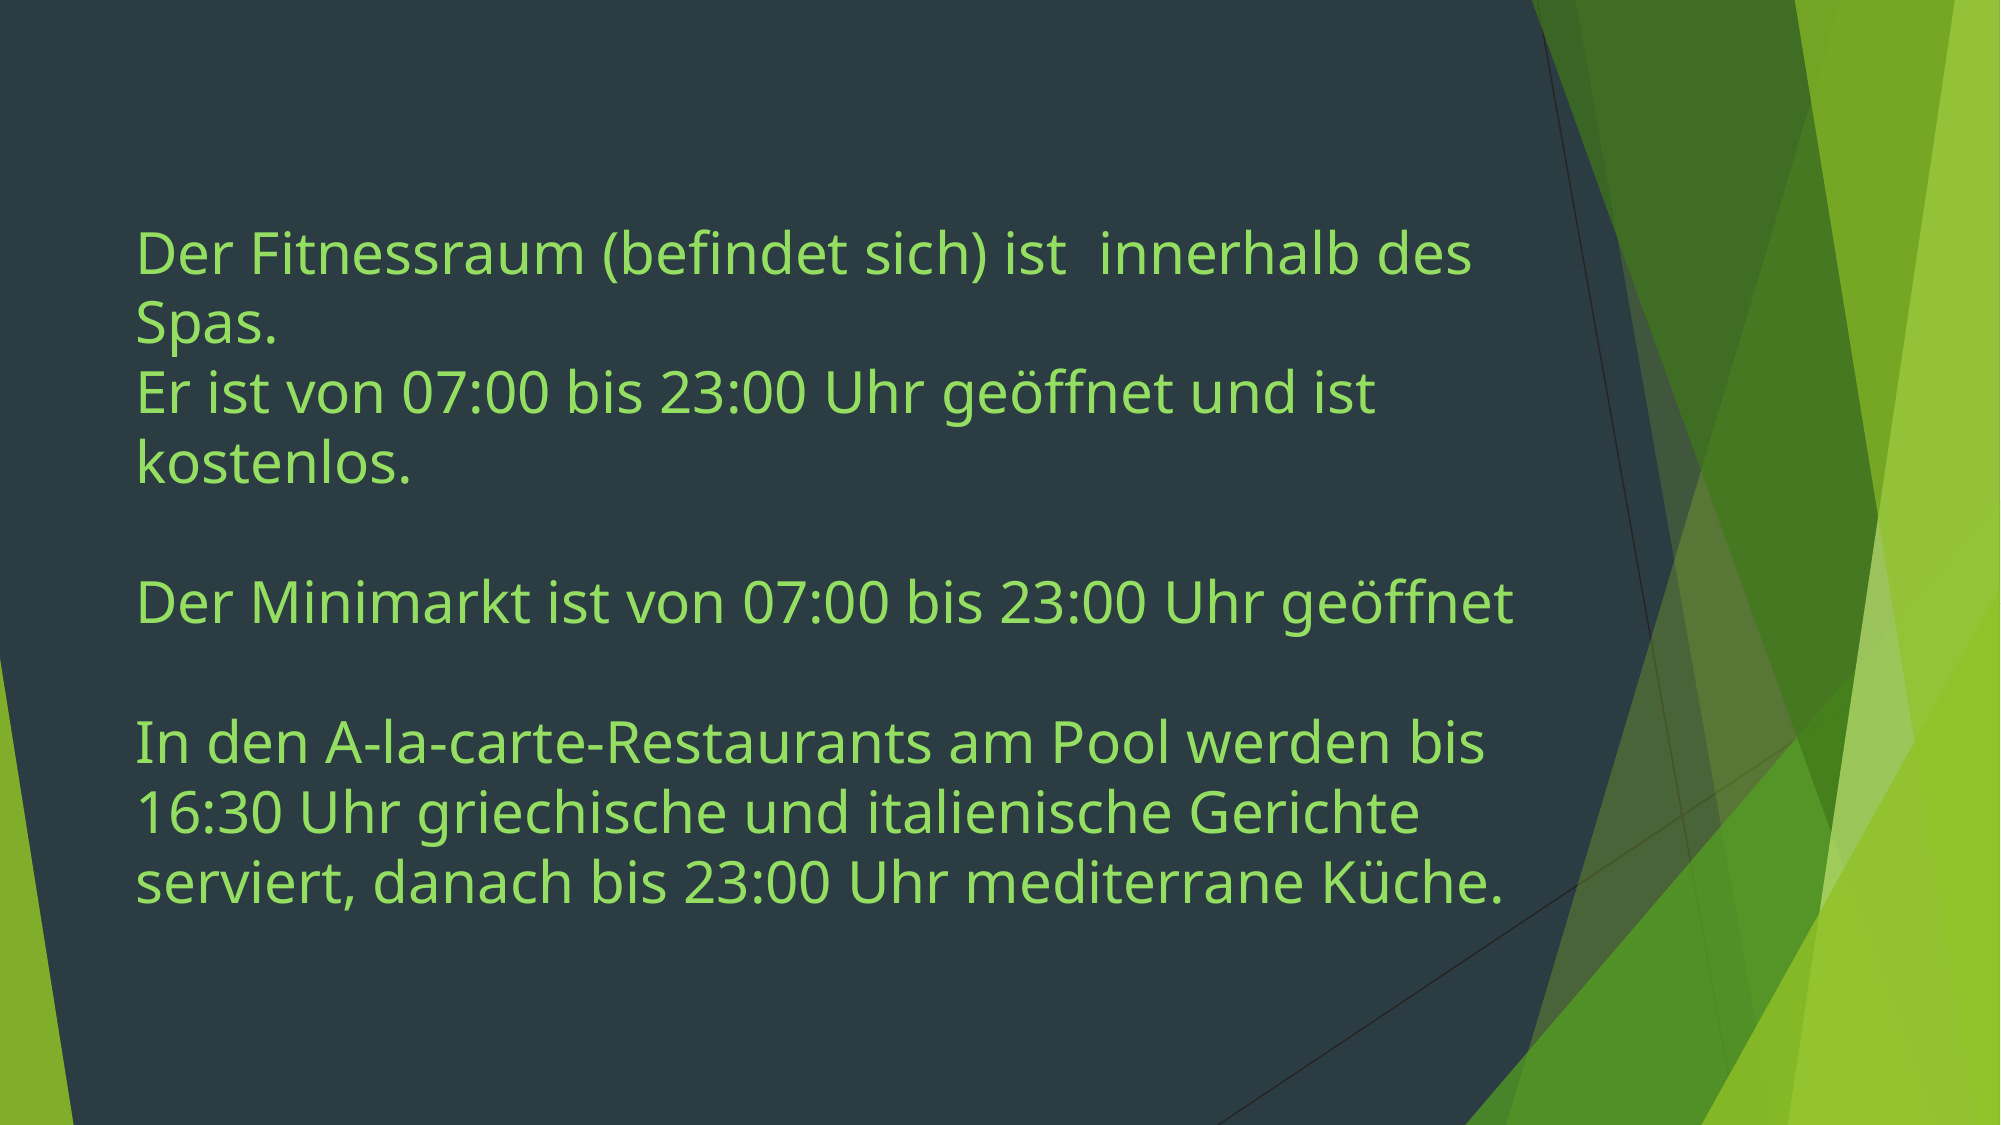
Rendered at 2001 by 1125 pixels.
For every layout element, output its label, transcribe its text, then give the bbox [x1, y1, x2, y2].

text_box Der Fitnessraum (befindet sich) ist innerhalb des Spas. Er ist von 07:00 bis 23:00 Uhr geöffnet und ist kostenlos. Der Minimarkt ist von 07:00 bis 23:00 Uhr geöffnet In den A-la-carte-Restaurants am Pool werden bis 16:30 Uhr griechische und italienische Gerichte serviert, danach bis 23:00 Uhr mediterrane Küche. [120, 208, 1570, 860]
